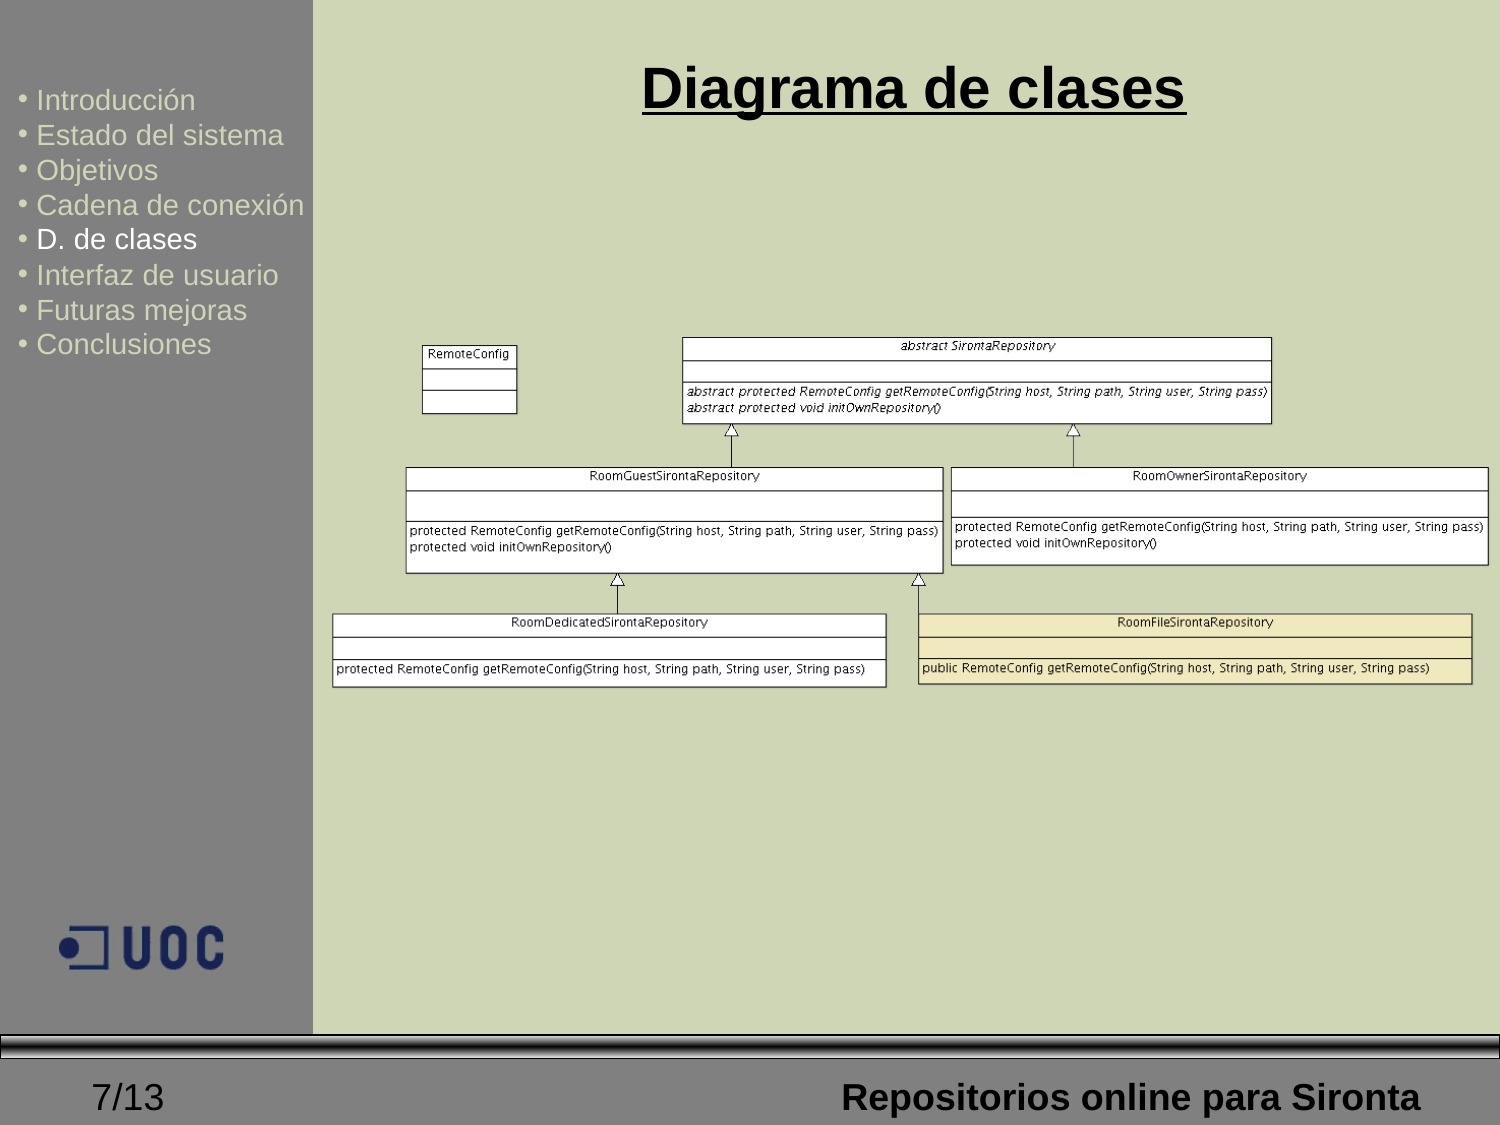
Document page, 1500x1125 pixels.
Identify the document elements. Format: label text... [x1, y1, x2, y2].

text_box Diagrama de clases [627, 42, 1202, 129]
text_box Introducción Estado del sistema Objetivos Cadena de conexión D. de clases Interfaz de usuario Futuras mejoras Conclusiones [3, 73, 320, 439]
text_box [0, 0, 1500, 1059]
picture [259, 280, 1500, 777]
picture [59, 915, 237, 988]
text_box Repositorios online para Sironta [826, 1064, 1500, 1125]
